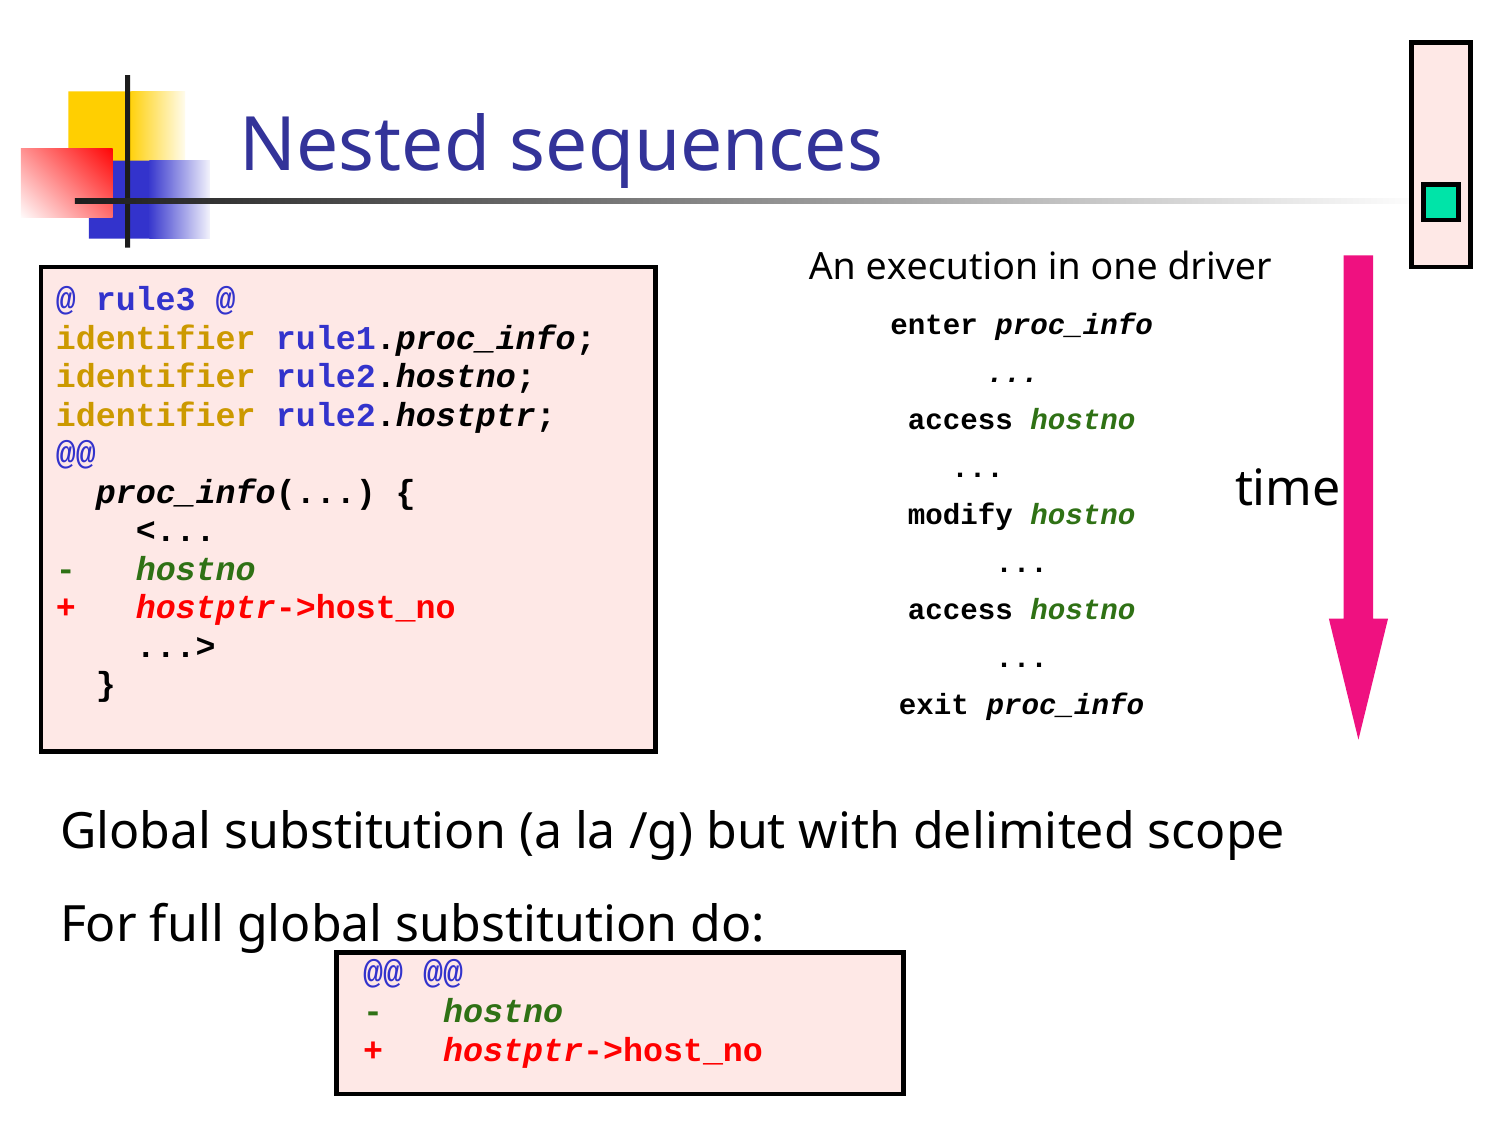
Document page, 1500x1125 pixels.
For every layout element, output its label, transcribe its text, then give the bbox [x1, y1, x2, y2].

title Nested sequences [224, 12, 1500, 200]
text_box An execution in one driver [731, 231, 1350, 299]
text_box @@ @@ - hostno + hostptr->host_no [348, 952, 1105, 1083]
text_box [336, 964, 904, 1094]
text_box [1343, 255, 1374, 444]
text_box @ rule3 @ identifier rule1.proc_info; identifier rule2.hostno; identifier rule2.hostptr; @@ proc_info(...) { <... - hostno + hostptr->host_no ...> } [41, 278, 798, 752]
text_box [1411, 42, 1471, 268]
text_box [1328, 529, 1389, 740]
text_box time [1220, 444, 1481, 529]
text_box Global substitution (a la /g) but with delimited scope For full global substitution do: [45, 786, 1426, 964]
text_box [41, 267, 656, 278]
text_box enter proc_info ... access hostno ... modify hostno ... access hostno ... exit proc_info [856, 302, 1188, 732]
